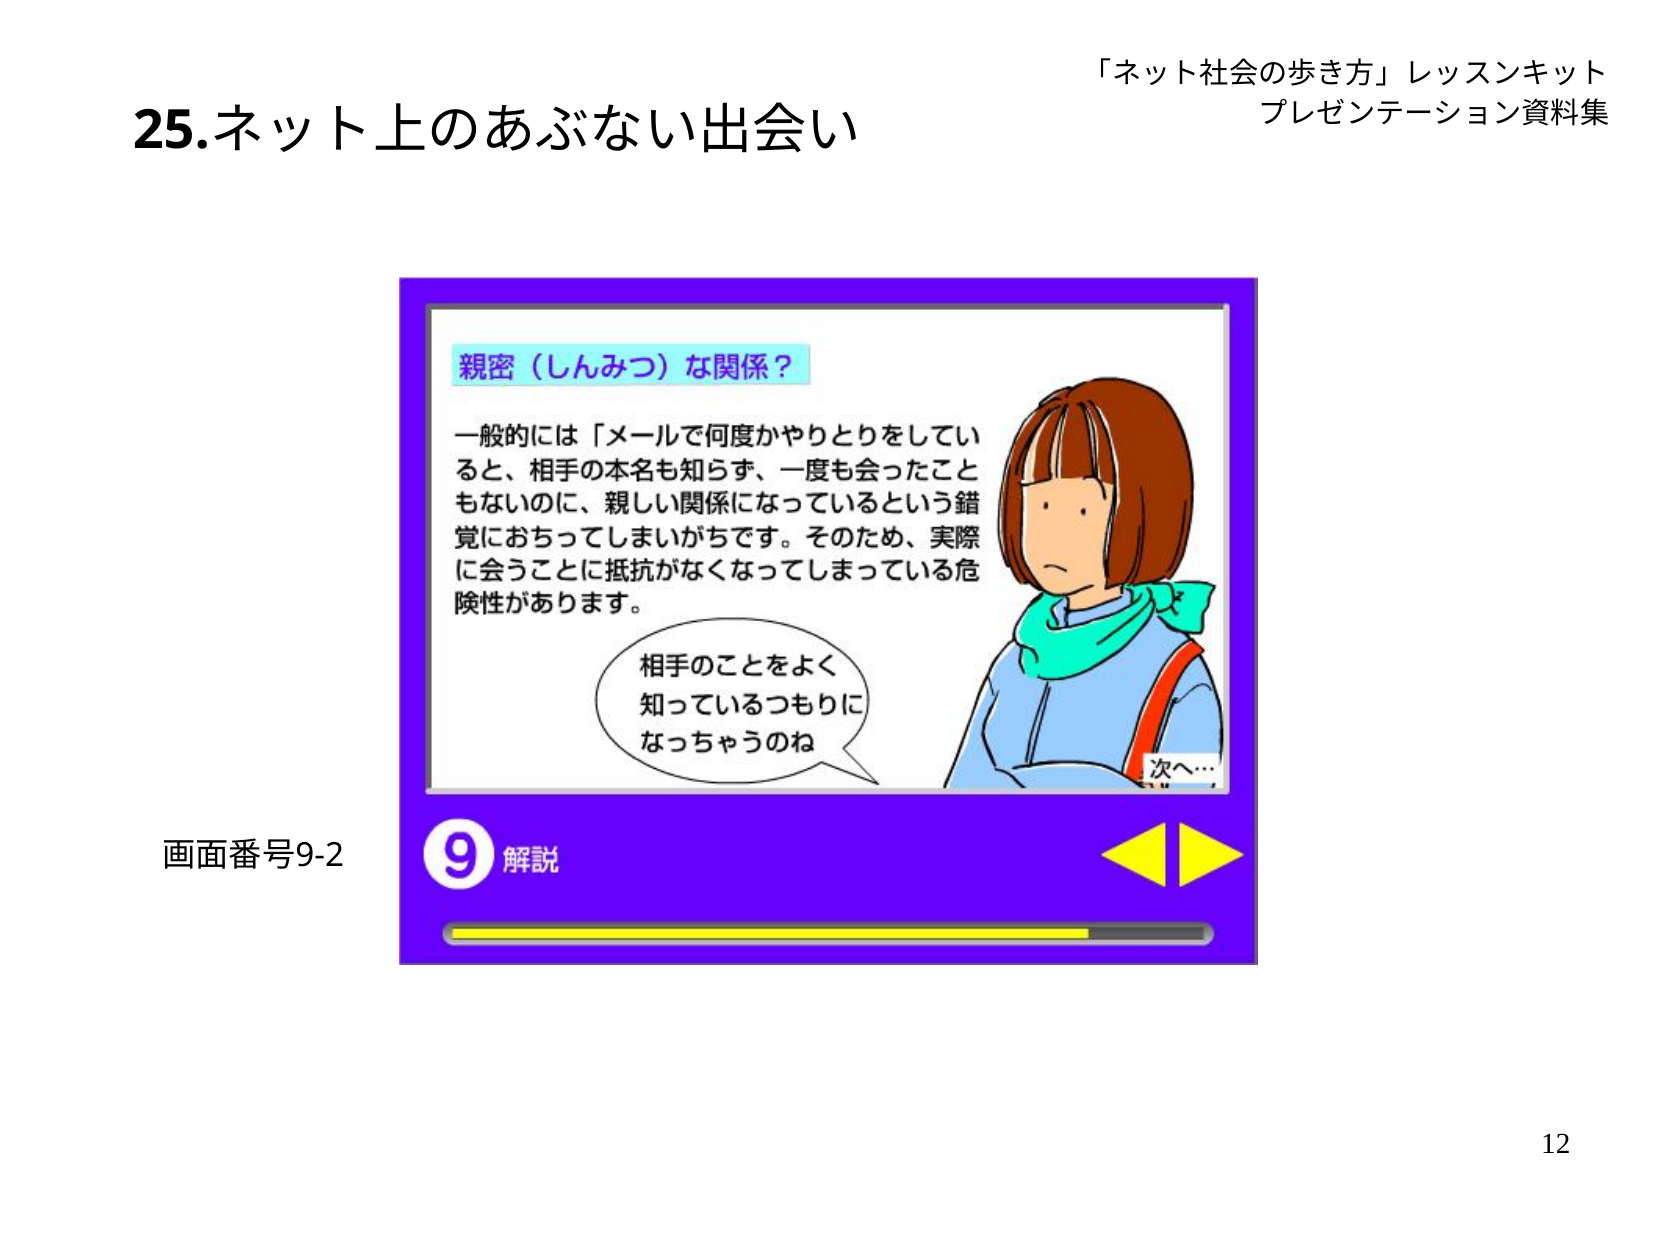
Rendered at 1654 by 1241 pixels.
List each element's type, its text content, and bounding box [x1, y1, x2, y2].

picture [399, 277, 1258, 965]
text_box 25.ネット上のあぶない出会い [118, 88, 1241, 169]
text_box 「ネット社会の歩き方」レッスンキット プレゼンテーション資料集 [1062, 44, 1625, 139]
text_box 画面番号9-2 [147, 826, 384, 882]
